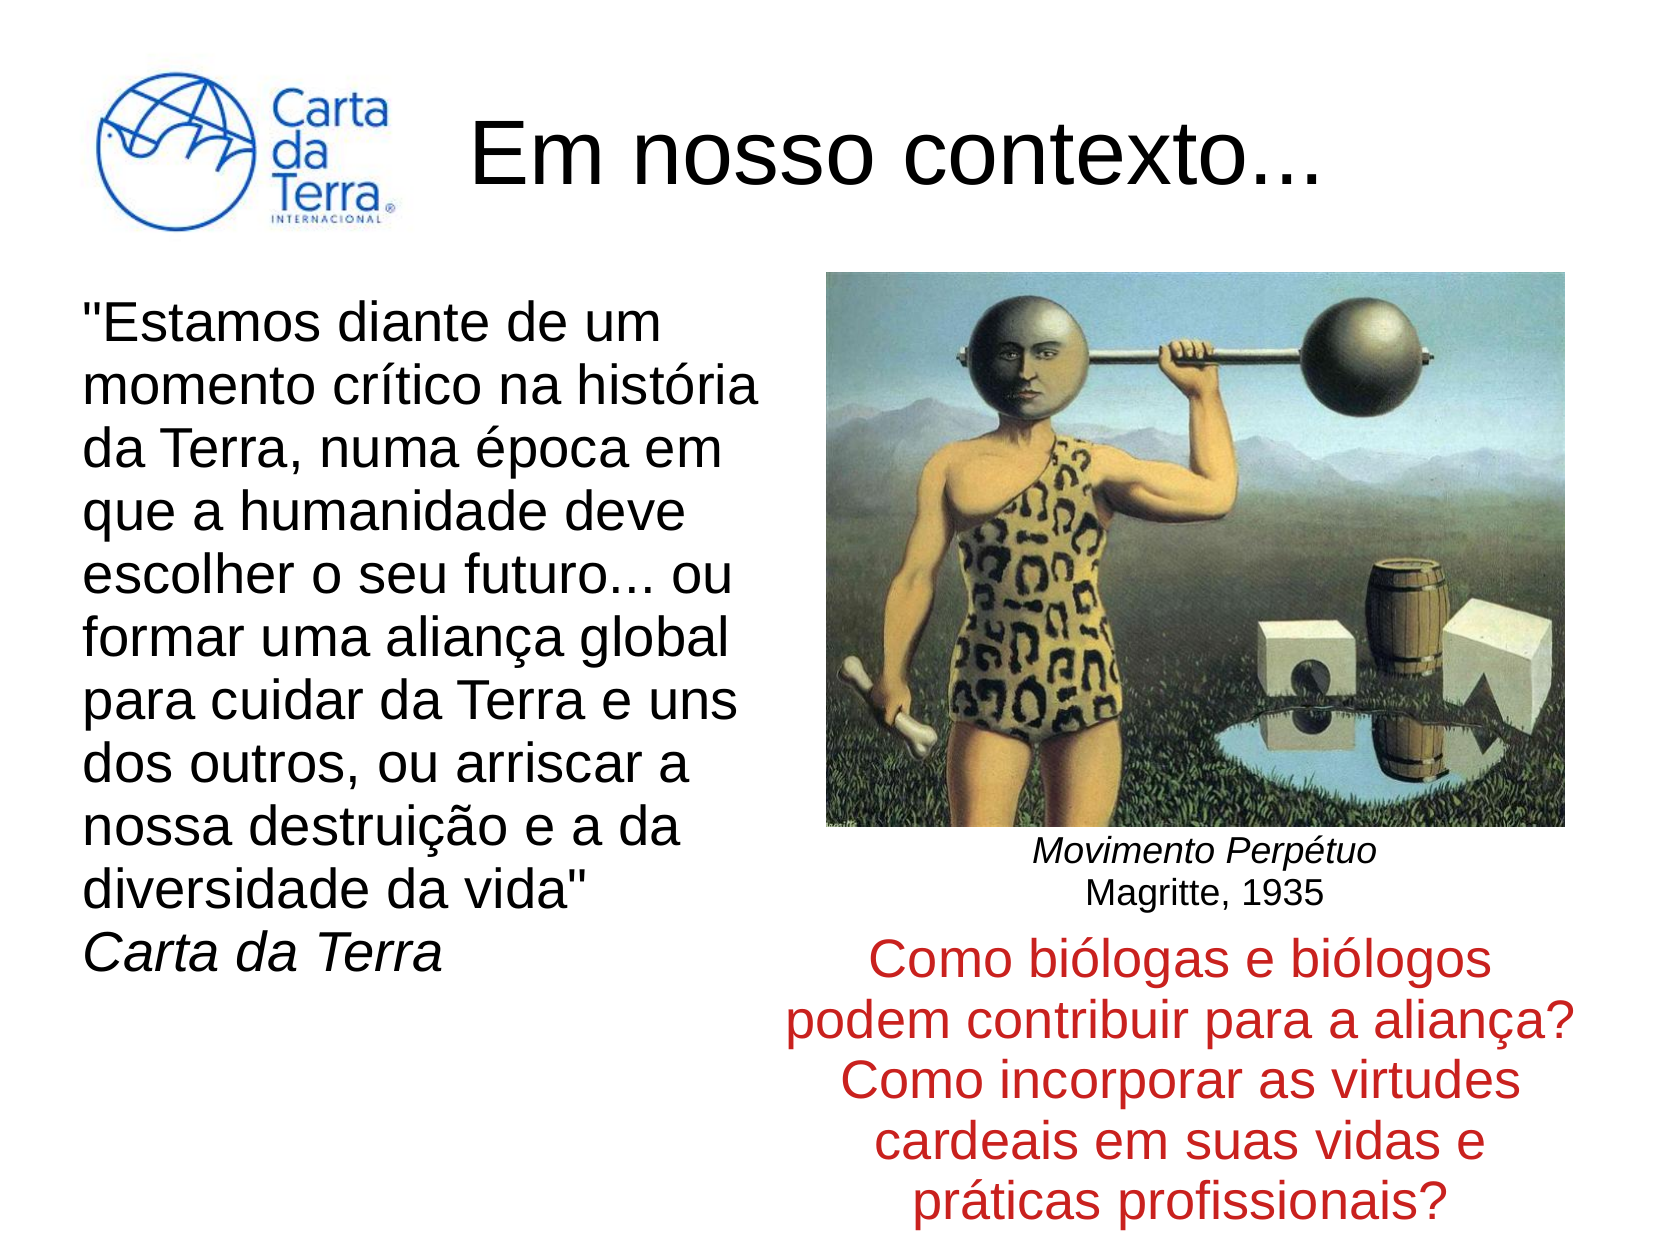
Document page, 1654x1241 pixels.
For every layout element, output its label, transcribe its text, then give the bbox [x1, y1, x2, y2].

picture [826, 272, 1565, 827]
text_box Como biólogas e biólogos podem contribuir para a aliança? Como incorporar as virtudes cardeais em suas vidas e práticas profissionais? [767, 921, 1595, 1241]
list "Estamos diante de um momento crítico na história da Terra, numa época em que a humanidade deve escolher o seu futuro... ou formar uma aliança global para cuidar da Terra e uns dos outros, ou arriscar a nossa destruição e a da diversidade da vida" Carta da Terra [82, 290, 809, 1110]
picture [59, 32, 473, 266]
text_box Movimento Perpétuo Magritte, 1935 [998, 850, 1412, 892]
title Em nosso contexto... [153, 49, 1642, 257]
